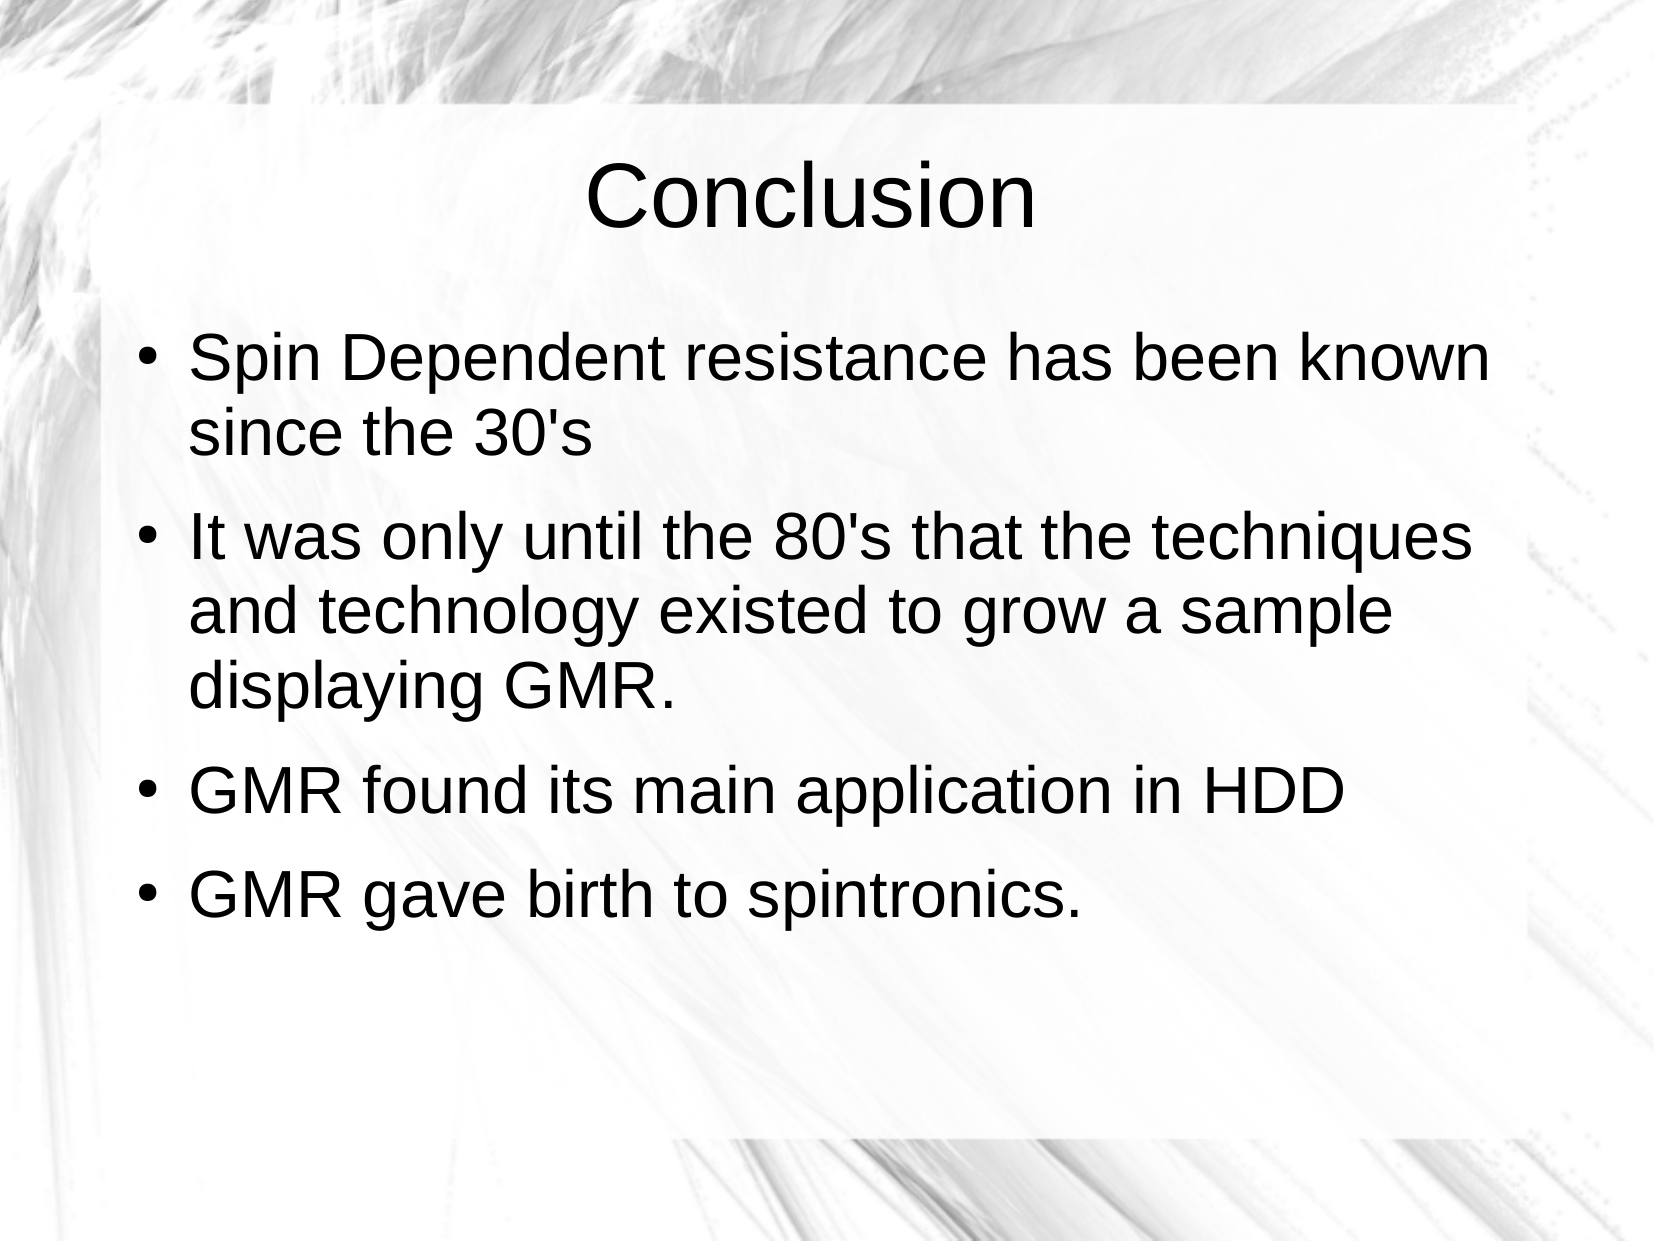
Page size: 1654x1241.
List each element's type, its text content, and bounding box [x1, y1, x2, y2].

picture [0, 0, 1654, 1241]
list Spin Dependent resistance has been known since the 30's It was only until the 80's that the techniques and technology existed to grow a sample displaying GMR. GMR found its main application in HDD GMR gave birth to spintronics. [118, 319, 1538, 1126]
title Conclusion [118, 119, 1506, 273]
